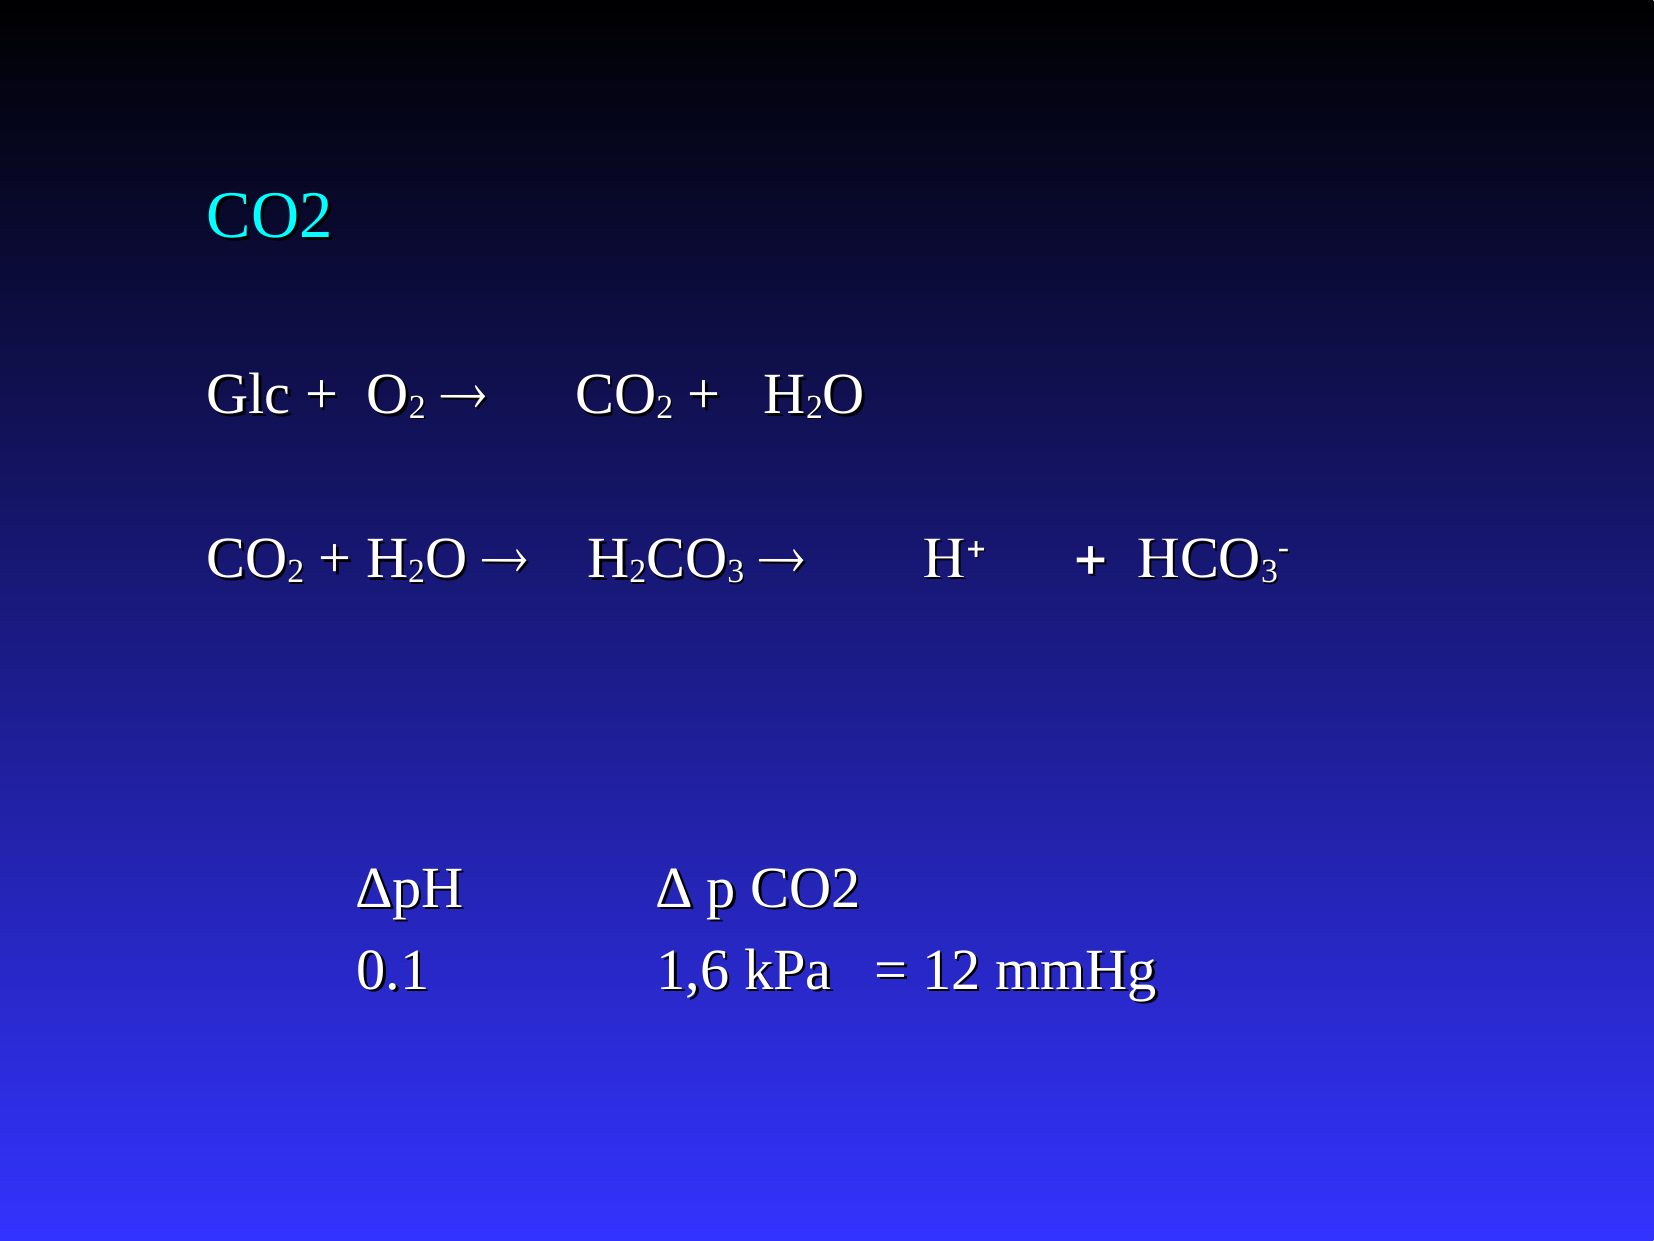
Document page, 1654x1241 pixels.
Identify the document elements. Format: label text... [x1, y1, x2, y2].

title CO2 [206, 110, 1613, 317]
list Glc + O2  CO2 + H2O CO2 + H2O  H2CO3  H+ + HCO3- ∆pH ∆ p CO2 0.1 1,6 kPa = 12 mmHg [206, 358, 1613, 1103]
